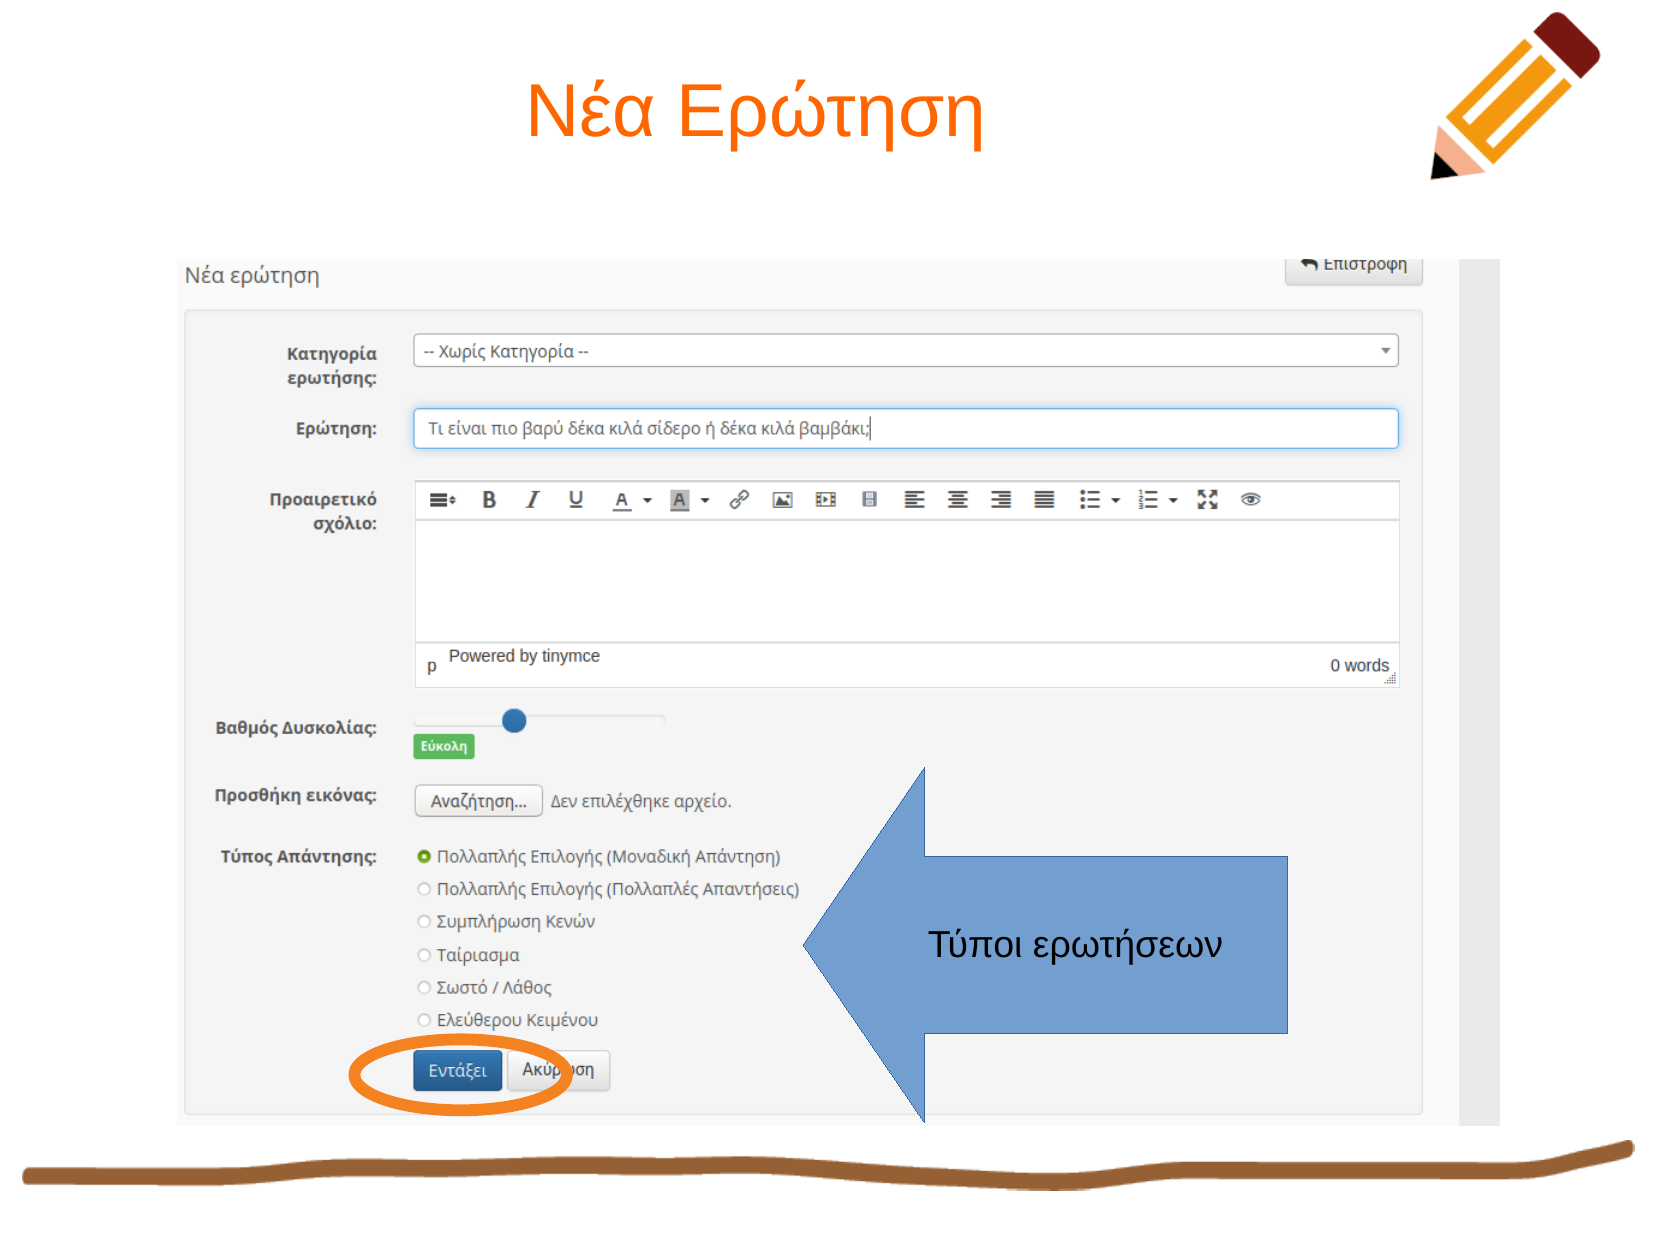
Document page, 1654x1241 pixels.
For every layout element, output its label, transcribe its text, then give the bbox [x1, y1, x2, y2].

title Νέα Ερώτηση [82, 49, 1430, 172]
picture [177, 259, 1501, 1126]
text_box Τύποι ερωτήσεων [803, 767, 1288, 1123]
picture [22, 1140, 1635, 1191]
picture [1430, 12, 1601, 181]
